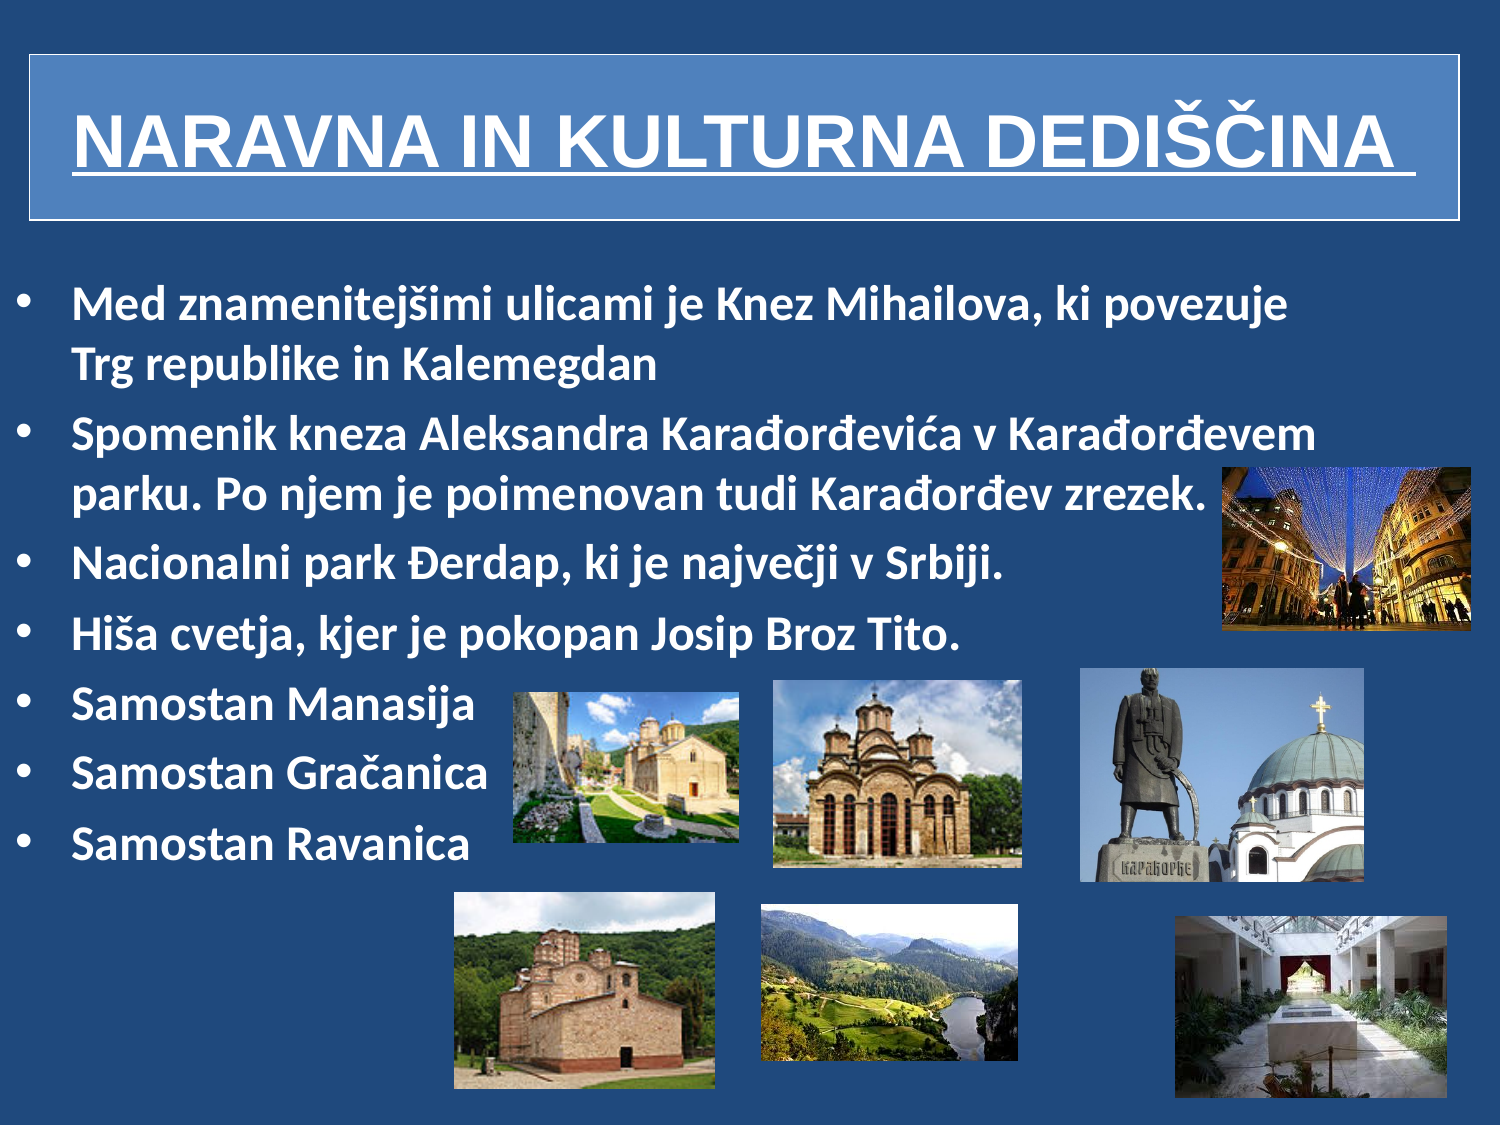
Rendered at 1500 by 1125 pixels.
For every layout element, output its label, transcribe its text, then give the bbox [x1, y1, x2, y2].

picture [454, 892, 715, 1089]
picture [761, 904, 1018, 1061]
text_box NARAVNA IN KULTURNA DEDIŠČINA [29, 54, 1459, 220]
picture [1175, 916, 1447, 1098]
title Znamenitosti [0, 45, 1350, 233]
picture [773, 680, 1022, 868]
list Med znamenitejšimi ulicami je Knez Mihailova, ki povezuje Trg republike in Kalemegdan Spomenik kneza Aleksandra Karađorđevića v Karađorđevem parku. Po njem je poimenovan tudi Karađorđev zrezek. Nacionalni park Đerdap, ki je največji v Srbiji. Hiša cvetja, kjer je pokopan Josip Broz Tito. Samostan Manasija Samostan Gračanica Samostan Ravanica [0, 262, 1350, 1094]
picture [1080, 668, 1364, 882]
picture [513, 692, 739, 843]
picture [1222, 467, 1471, 631]
